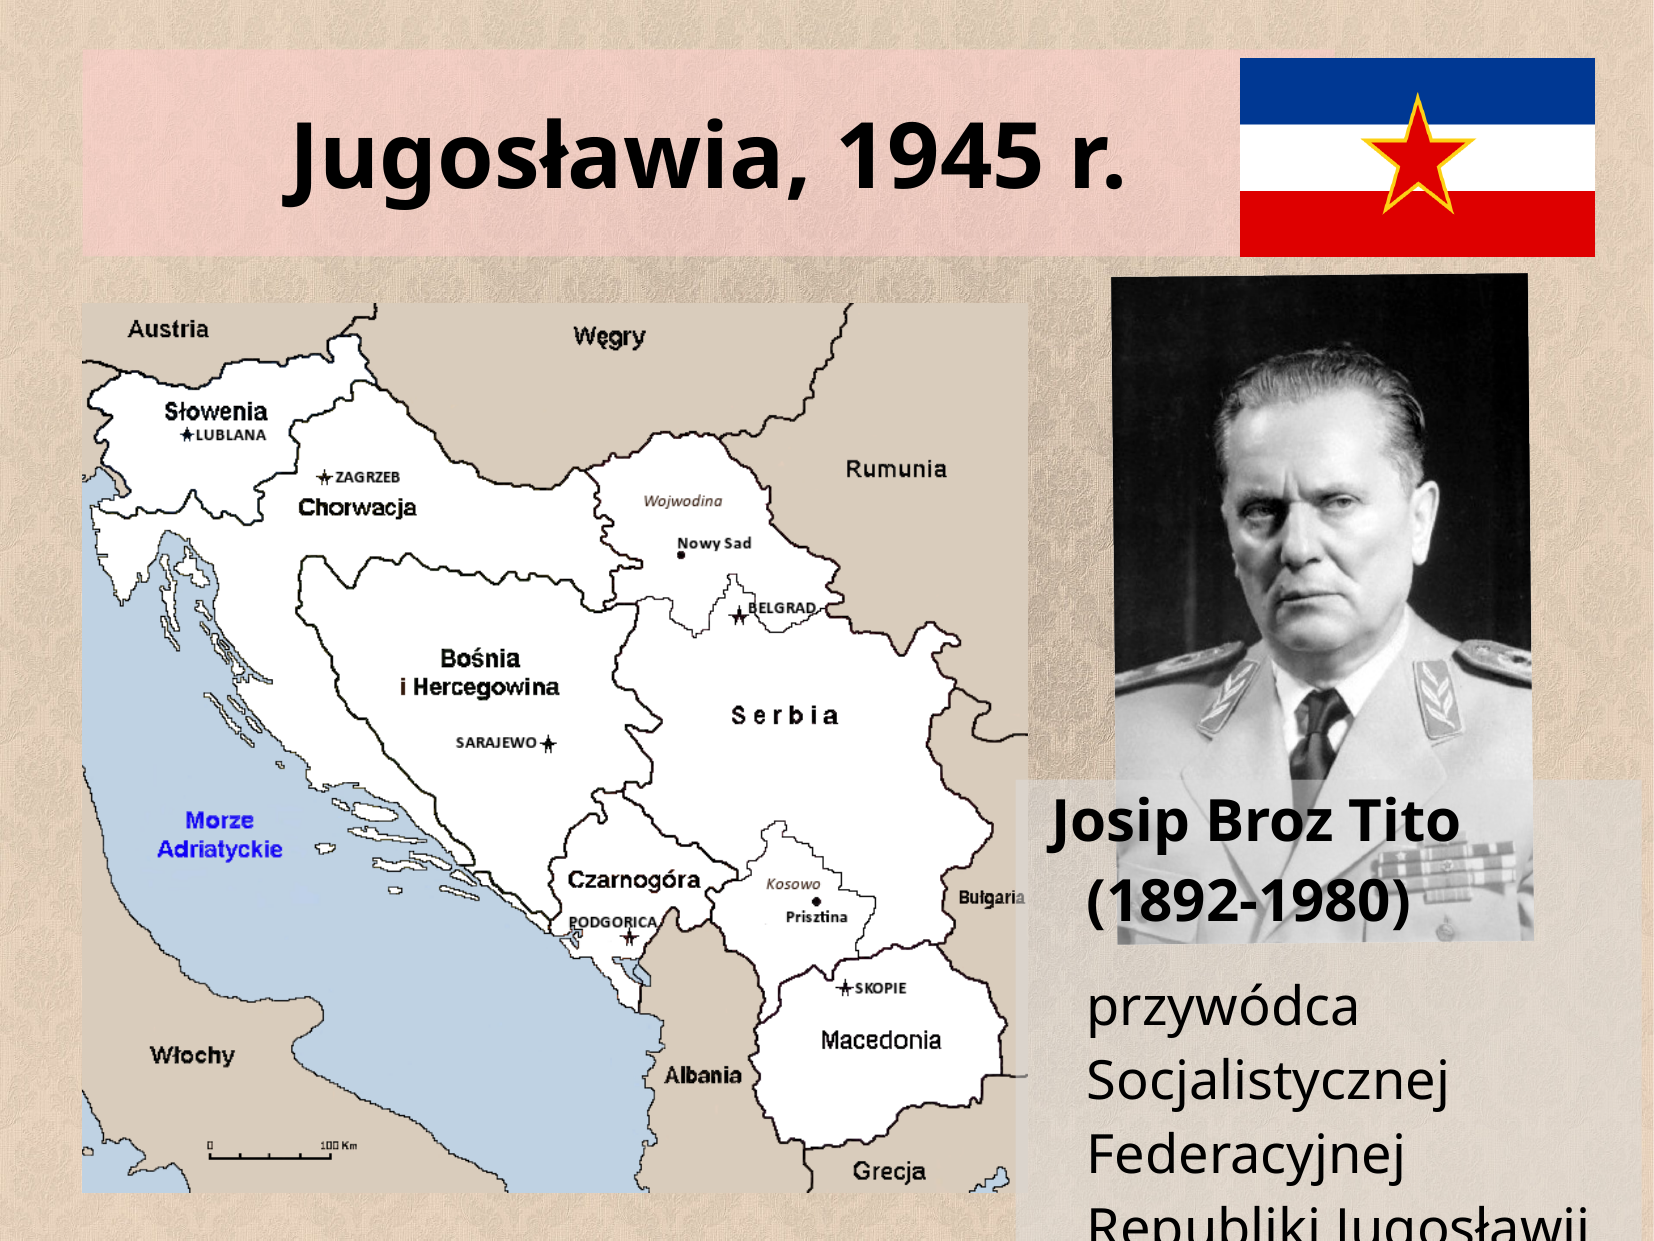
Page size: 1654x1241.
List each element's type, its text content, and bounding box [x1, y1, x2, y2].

list Josip Broz Tito (1892-1980) przywódca Socjalistycznej Federacyjnej Republiki Jugosławii od 1945 [1015, 779, 1642, 1229]
title Jugosławia, 1945 r. [82, 49, 1335, 257]
picture [0, 0, 1654, 1241]
